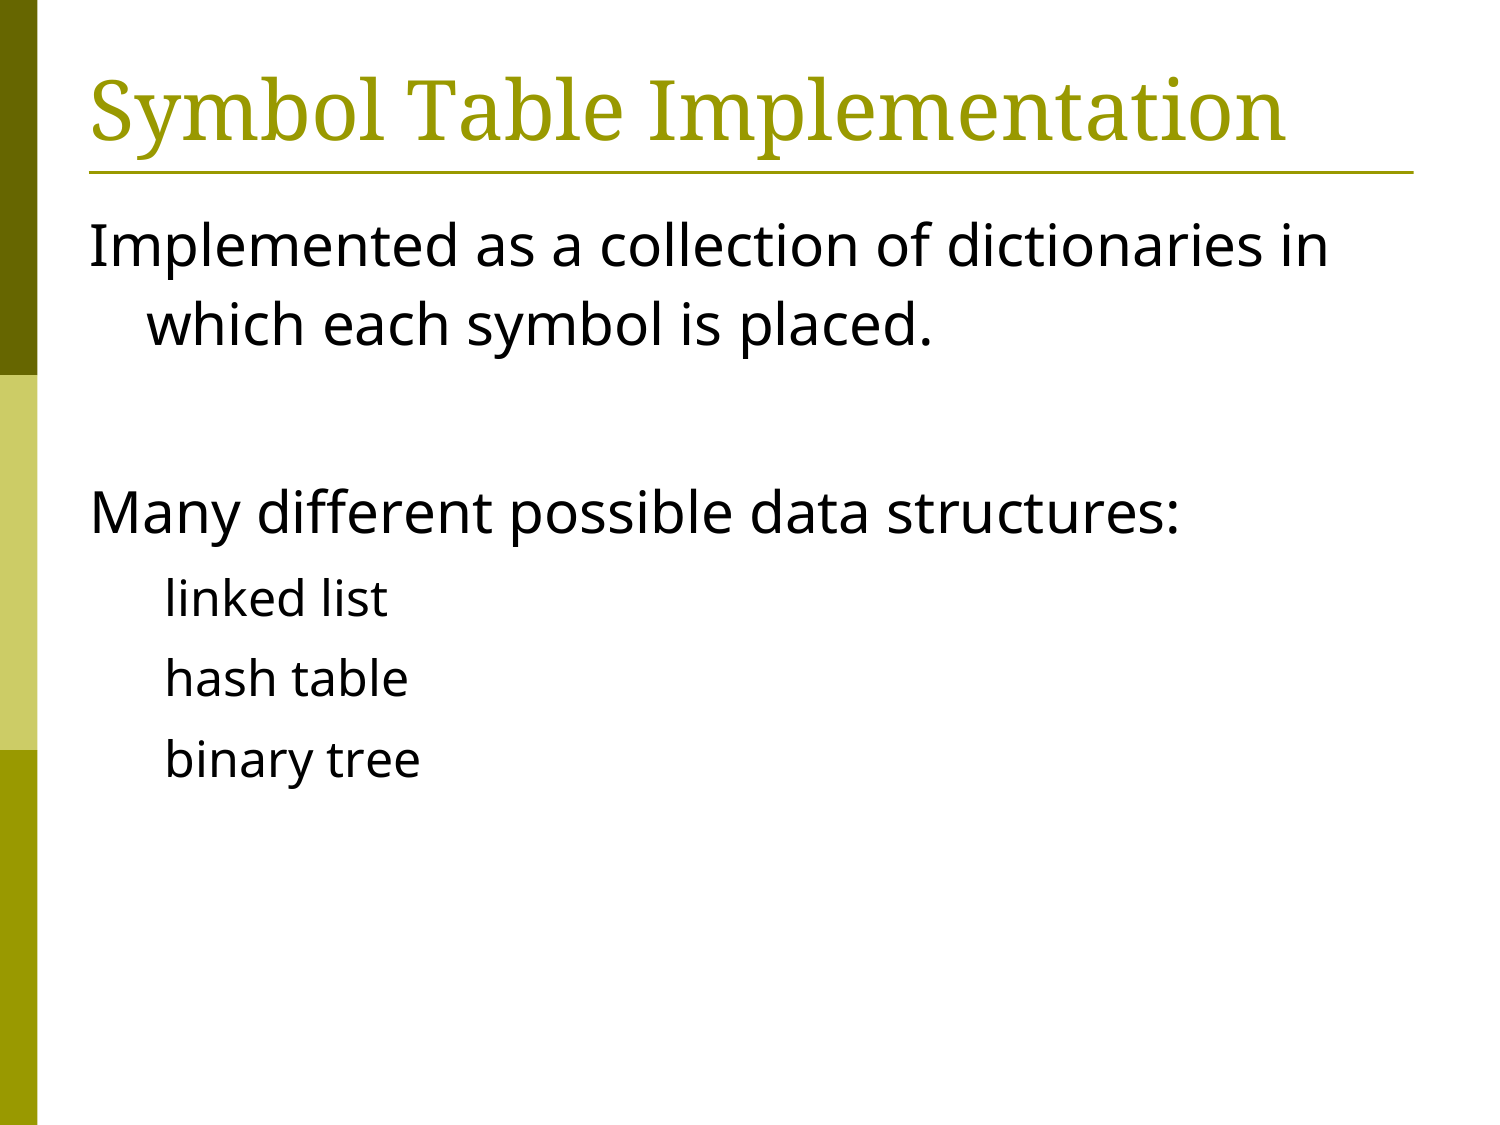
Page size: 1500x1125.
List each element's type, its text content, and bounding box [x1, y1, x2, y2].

list Implemented as a collection of dictionaries in which each symbol is placed. Many different possible data structures: linked list hash table binary tree [75, 196, 1426, 1006]
title Symbol Table Implementation [75, 45, 1426, 173]
